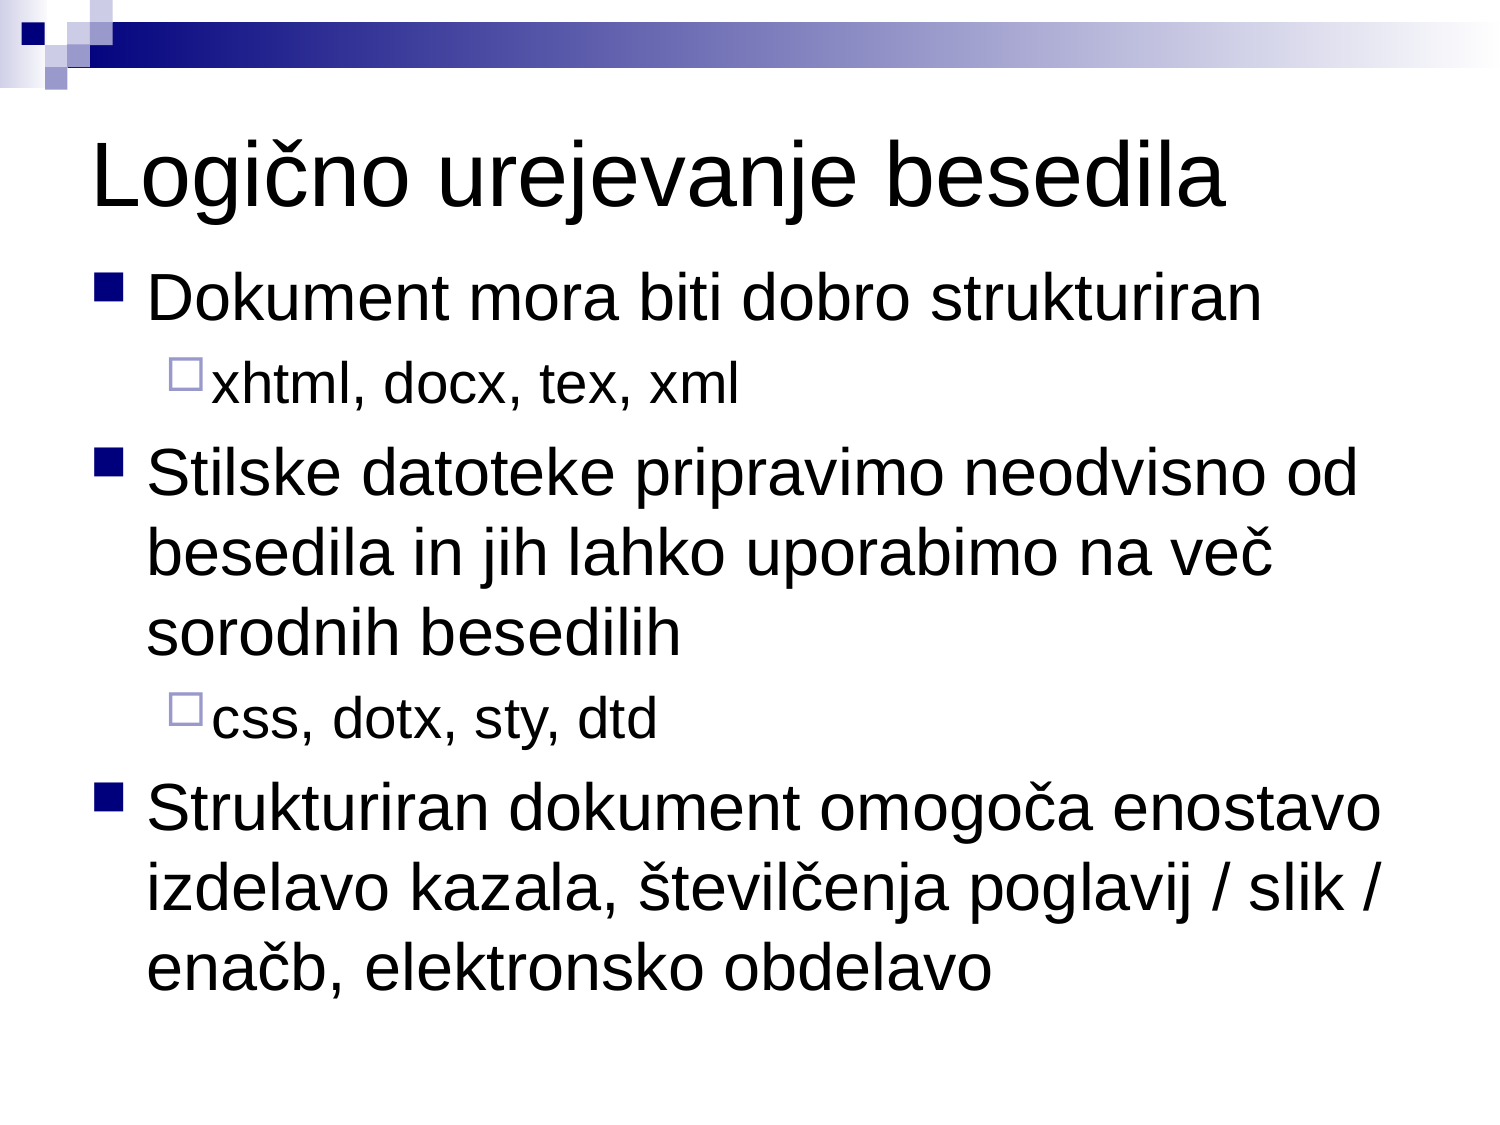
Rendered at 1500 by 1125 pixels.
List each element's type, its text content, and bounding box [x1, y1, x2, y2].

title Logično urejevanje besedila [75, 105, 1425, 235]
list Dokument mora biti dobro strukturiran xhtml, docx, tex, xml Stilske datoteke pripravimo neodvisno od besedila in jih lahko uporabimo na več sorodnih besedilih css, dotx, sty, dtd Strukturiran dokument omogoča enostavo izdelavo kazala, številčenja poglavij / slik / enačb, elektronsko obdelavo [75, 246, 1425, 1079]
